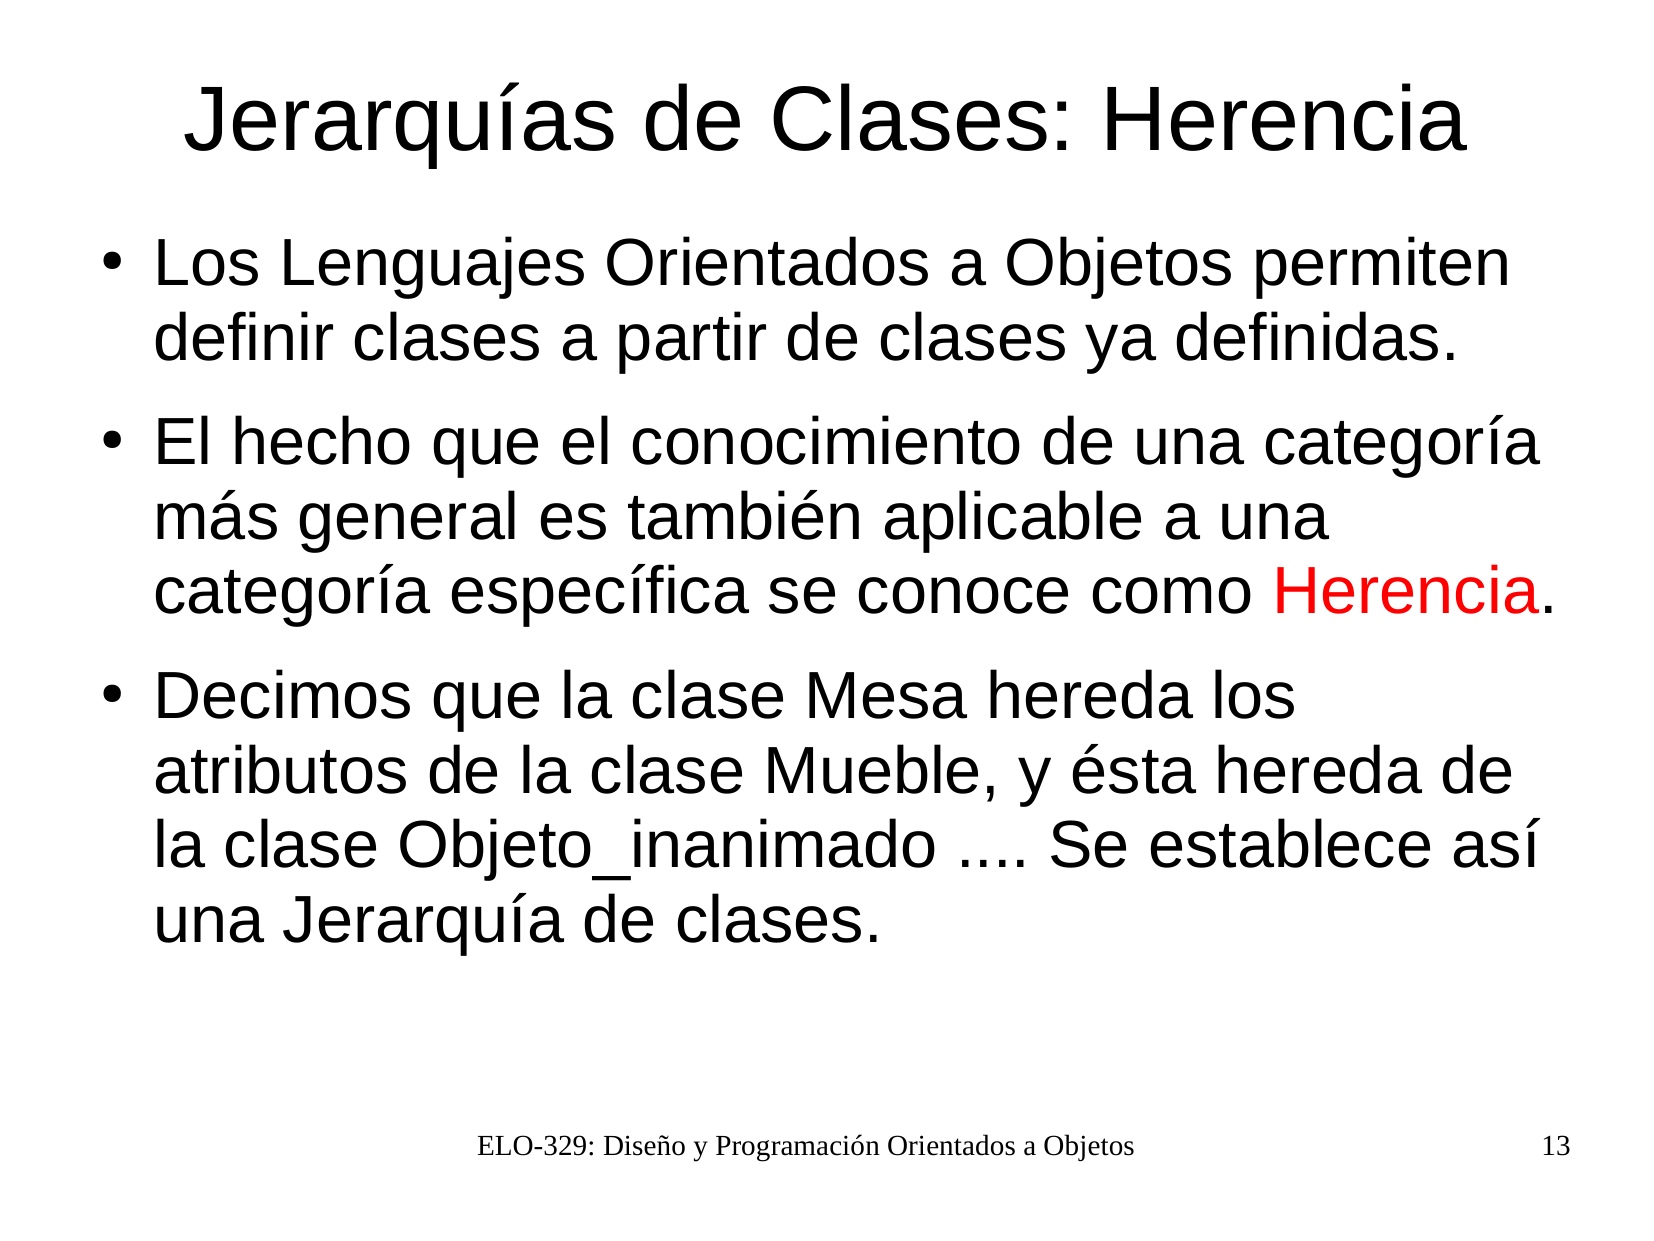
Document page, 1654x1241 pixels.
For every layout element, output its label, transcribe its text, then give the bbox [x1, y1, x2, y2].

list Los Lenguajes Orientados a Objetos permiten definir clases a partir de clases ya definidas. El hecho que el conocimiento de una categoría más general es también aplicable a una categoría específica se conoce como Herencia. Decimos que la clase Mesa hereda los atributos de la clase Mueble, y ésta hereda de la clase Objeto_inanimado .... Se establece así una Jerarquía de clases. [82, 225, 1571, 1044]
title Jerarquías de Clases: Herencia [82, 56, 1571, 181]
